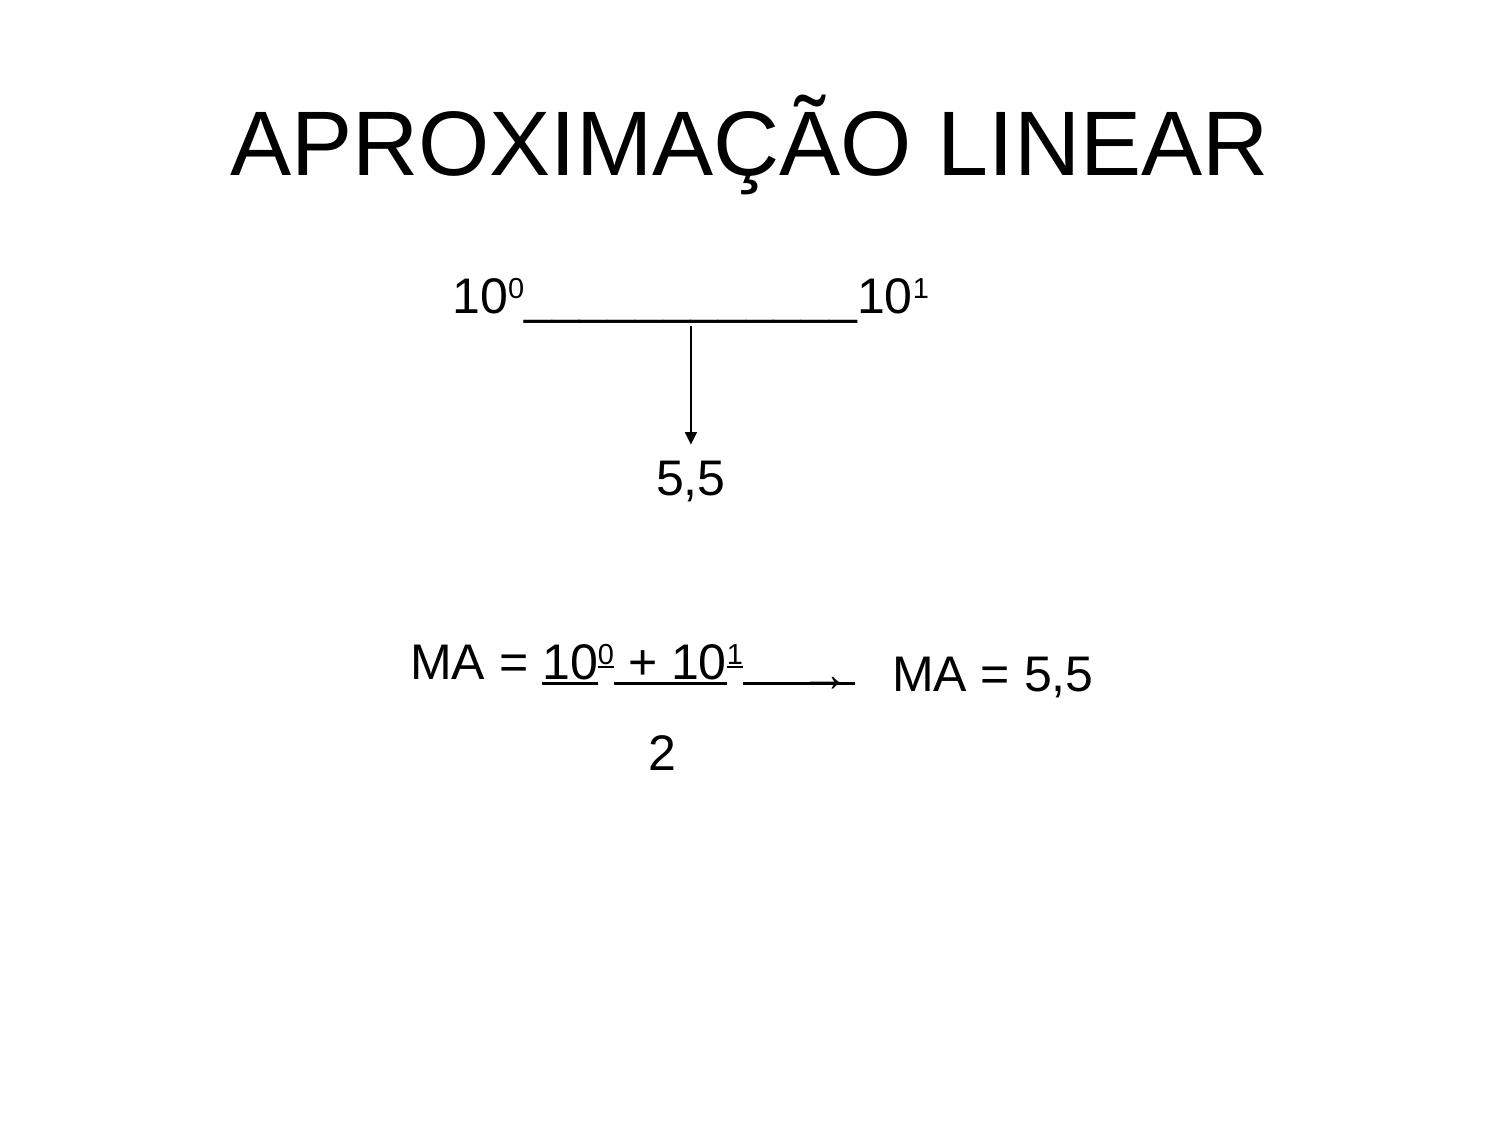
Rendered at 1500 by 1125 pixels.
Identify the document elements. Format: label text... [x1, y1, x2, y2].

text_box 100____________101 5,5 [112, 255, 1270, 605]
text_box MA = 100 + 101 2 [395, 621, 963, 789]
title APROXIMAÇÃO LINEAR [75, 45, 1426, 233]
text_box → MA = 5,5 [785, 633, 1176, 709]
